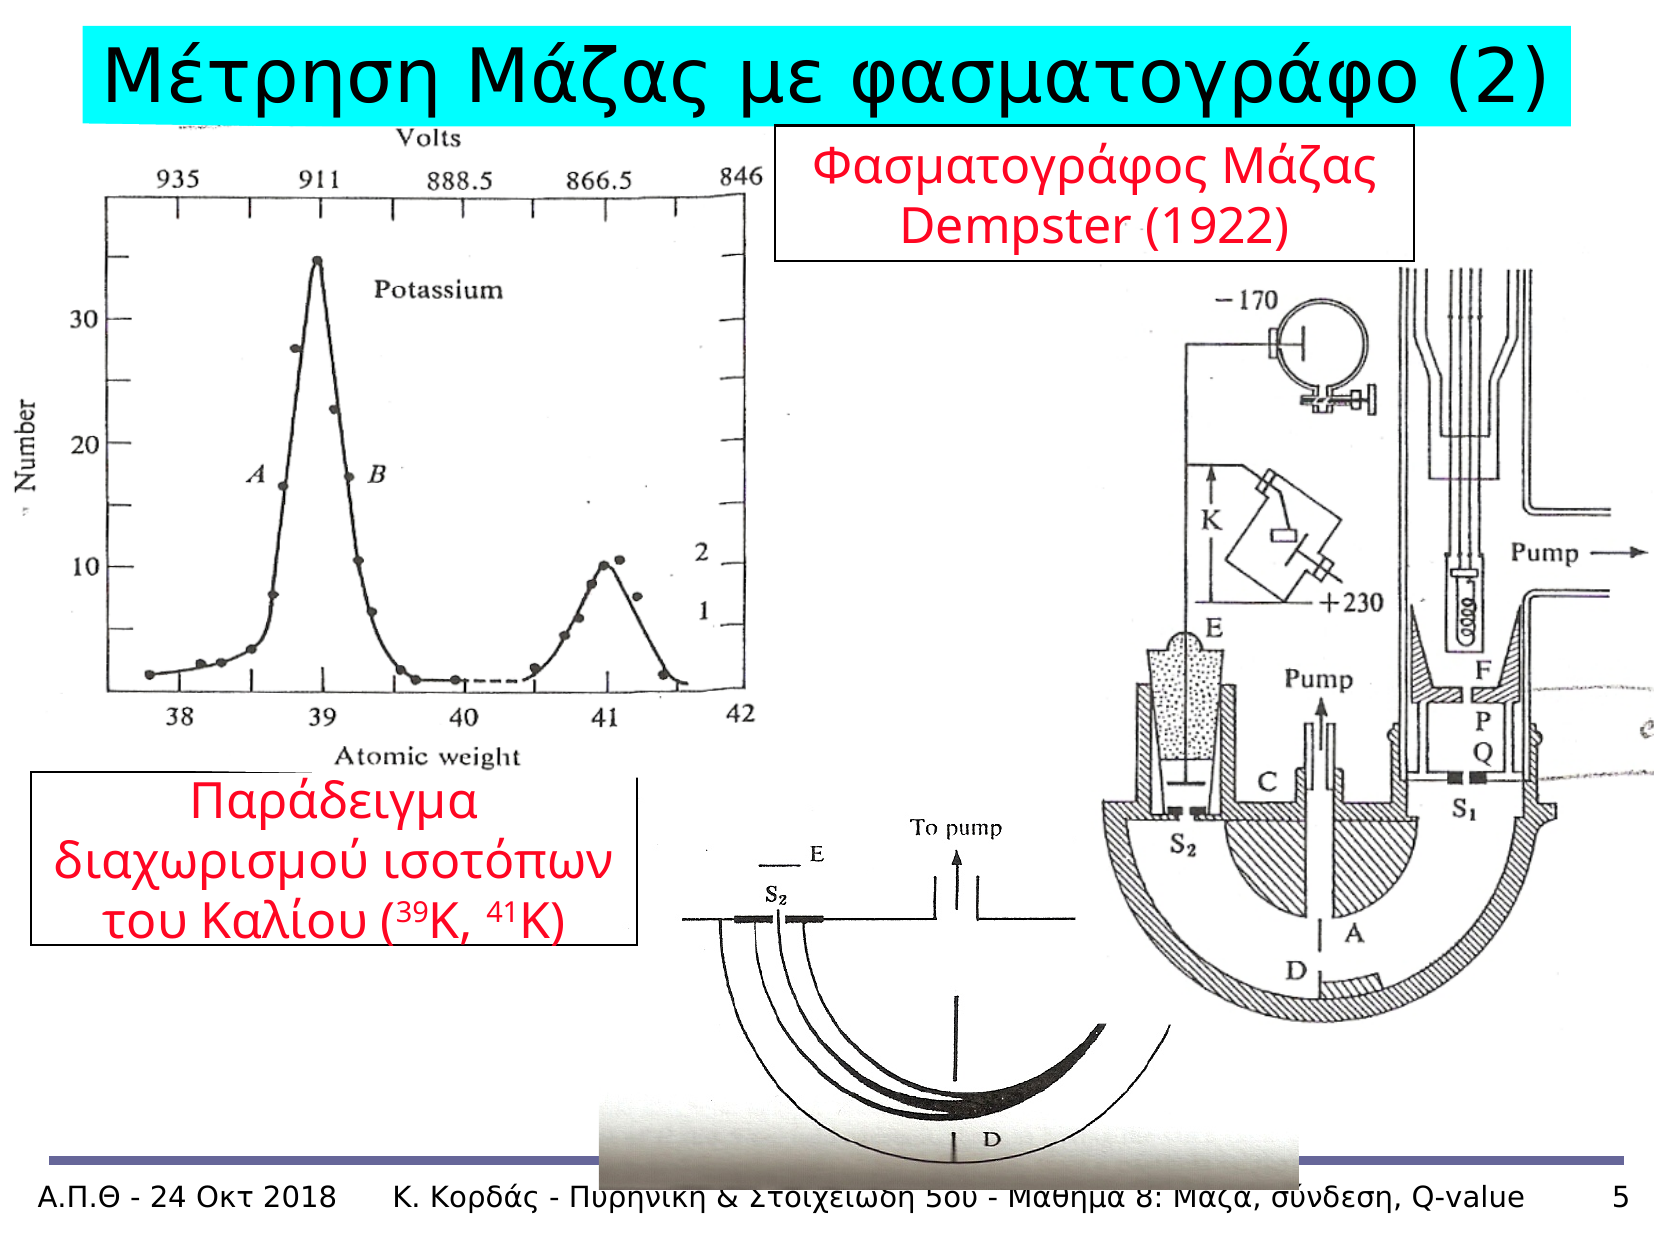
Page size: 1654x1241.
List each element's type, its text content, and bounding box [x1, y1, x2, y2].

text_box Φασματογράφος Μάζας Dempster (1922) [774, 125, 1415, 261]
text_box Παράδειγμα διαχωρισμού ισοτόπων του Καλίου (39Κ, 41Κ) [30, 772, 638, 946]
title Μέτρηση Μάζας με φασματογράφο (2) [82, 25, 1571, 127]
picture [3, 122, 1654, 1190]
